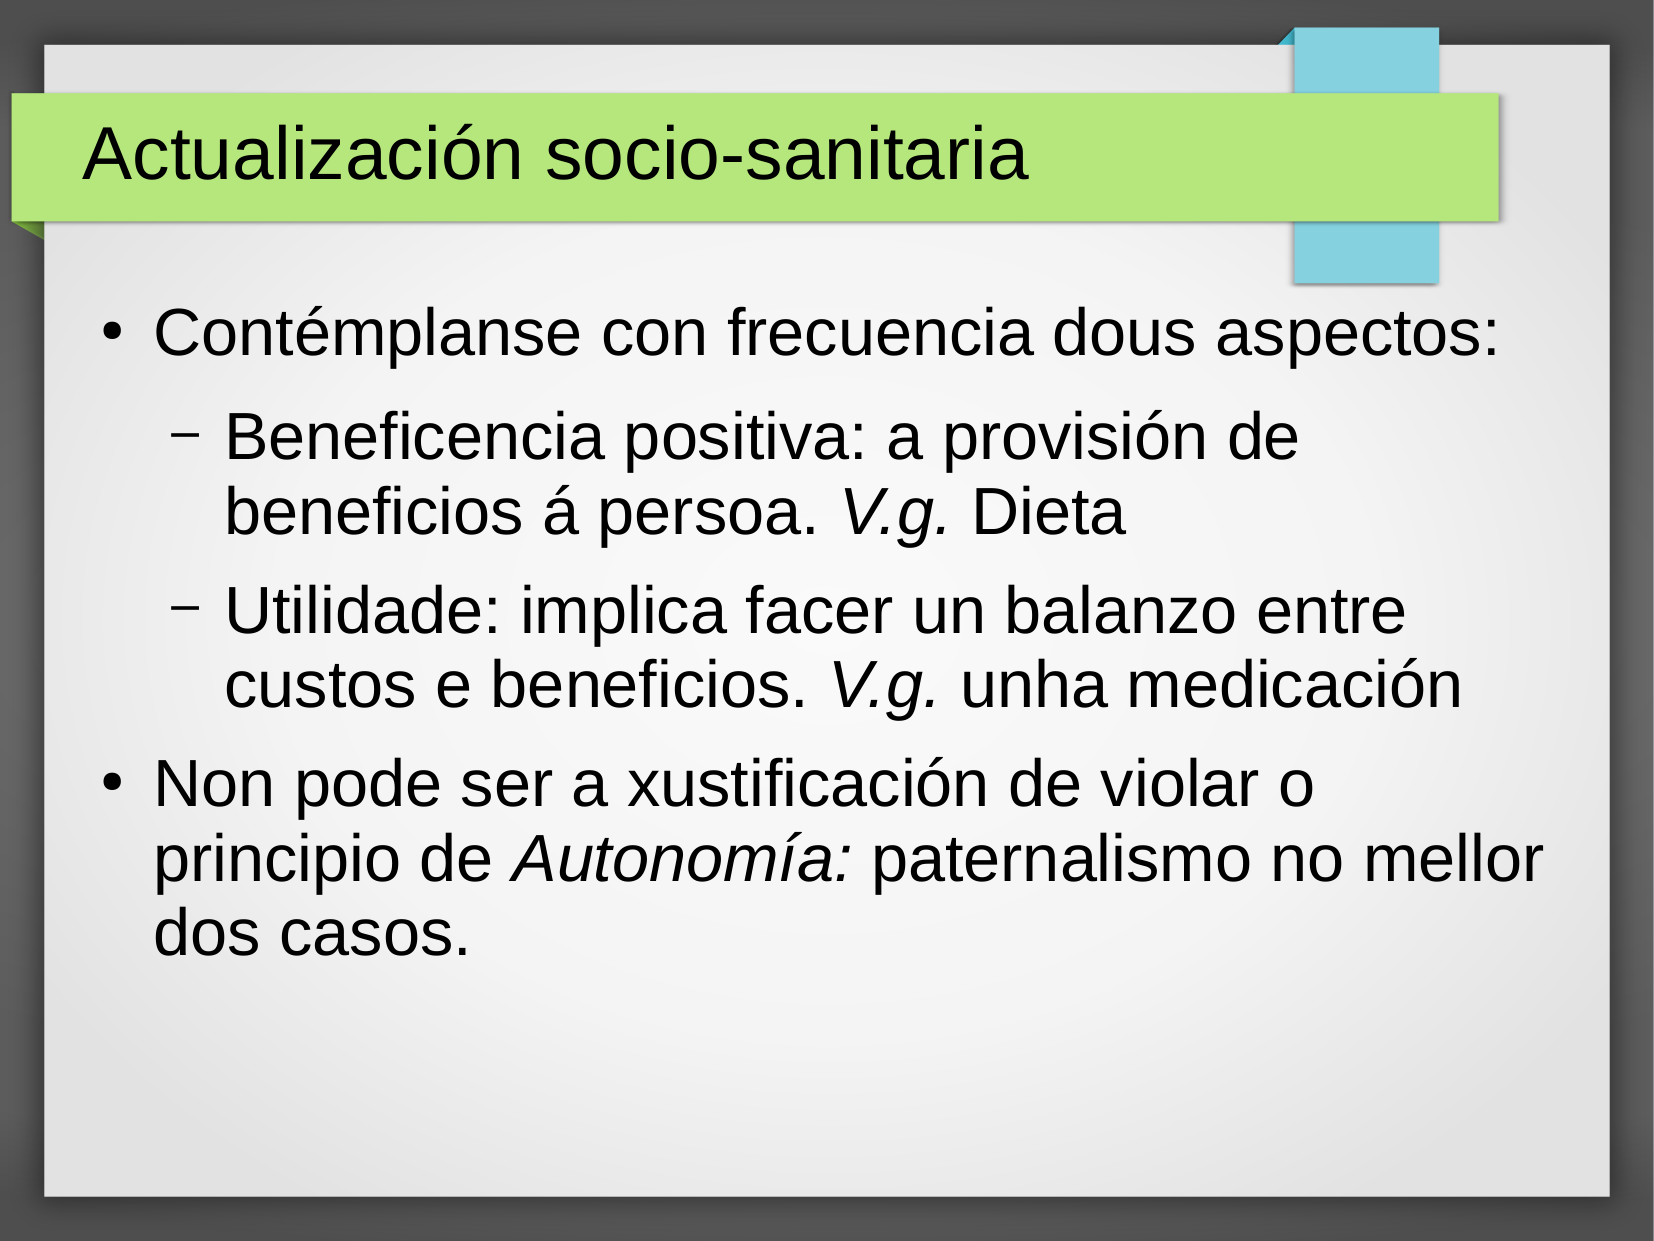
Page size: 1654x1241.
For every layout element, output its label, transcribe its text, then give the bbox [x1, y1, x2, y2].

list Contémplanse con frecuencia dous aspectos: Beneficencia positiva: a provisión de beneficios á persoa. V.g. Dieta Utilidade: implica facer un balanzo entre custos e beneficios. V.g. unha medicación Non pode ser a xustificación de violar o principio de Autonomía: paternalismo no mellor dos casos. [82, 295, 1571, 1015]
title Actualización socio-sanitaria [82, 94, 1264, 213]
picture [0, 0, 1654, 1241]
